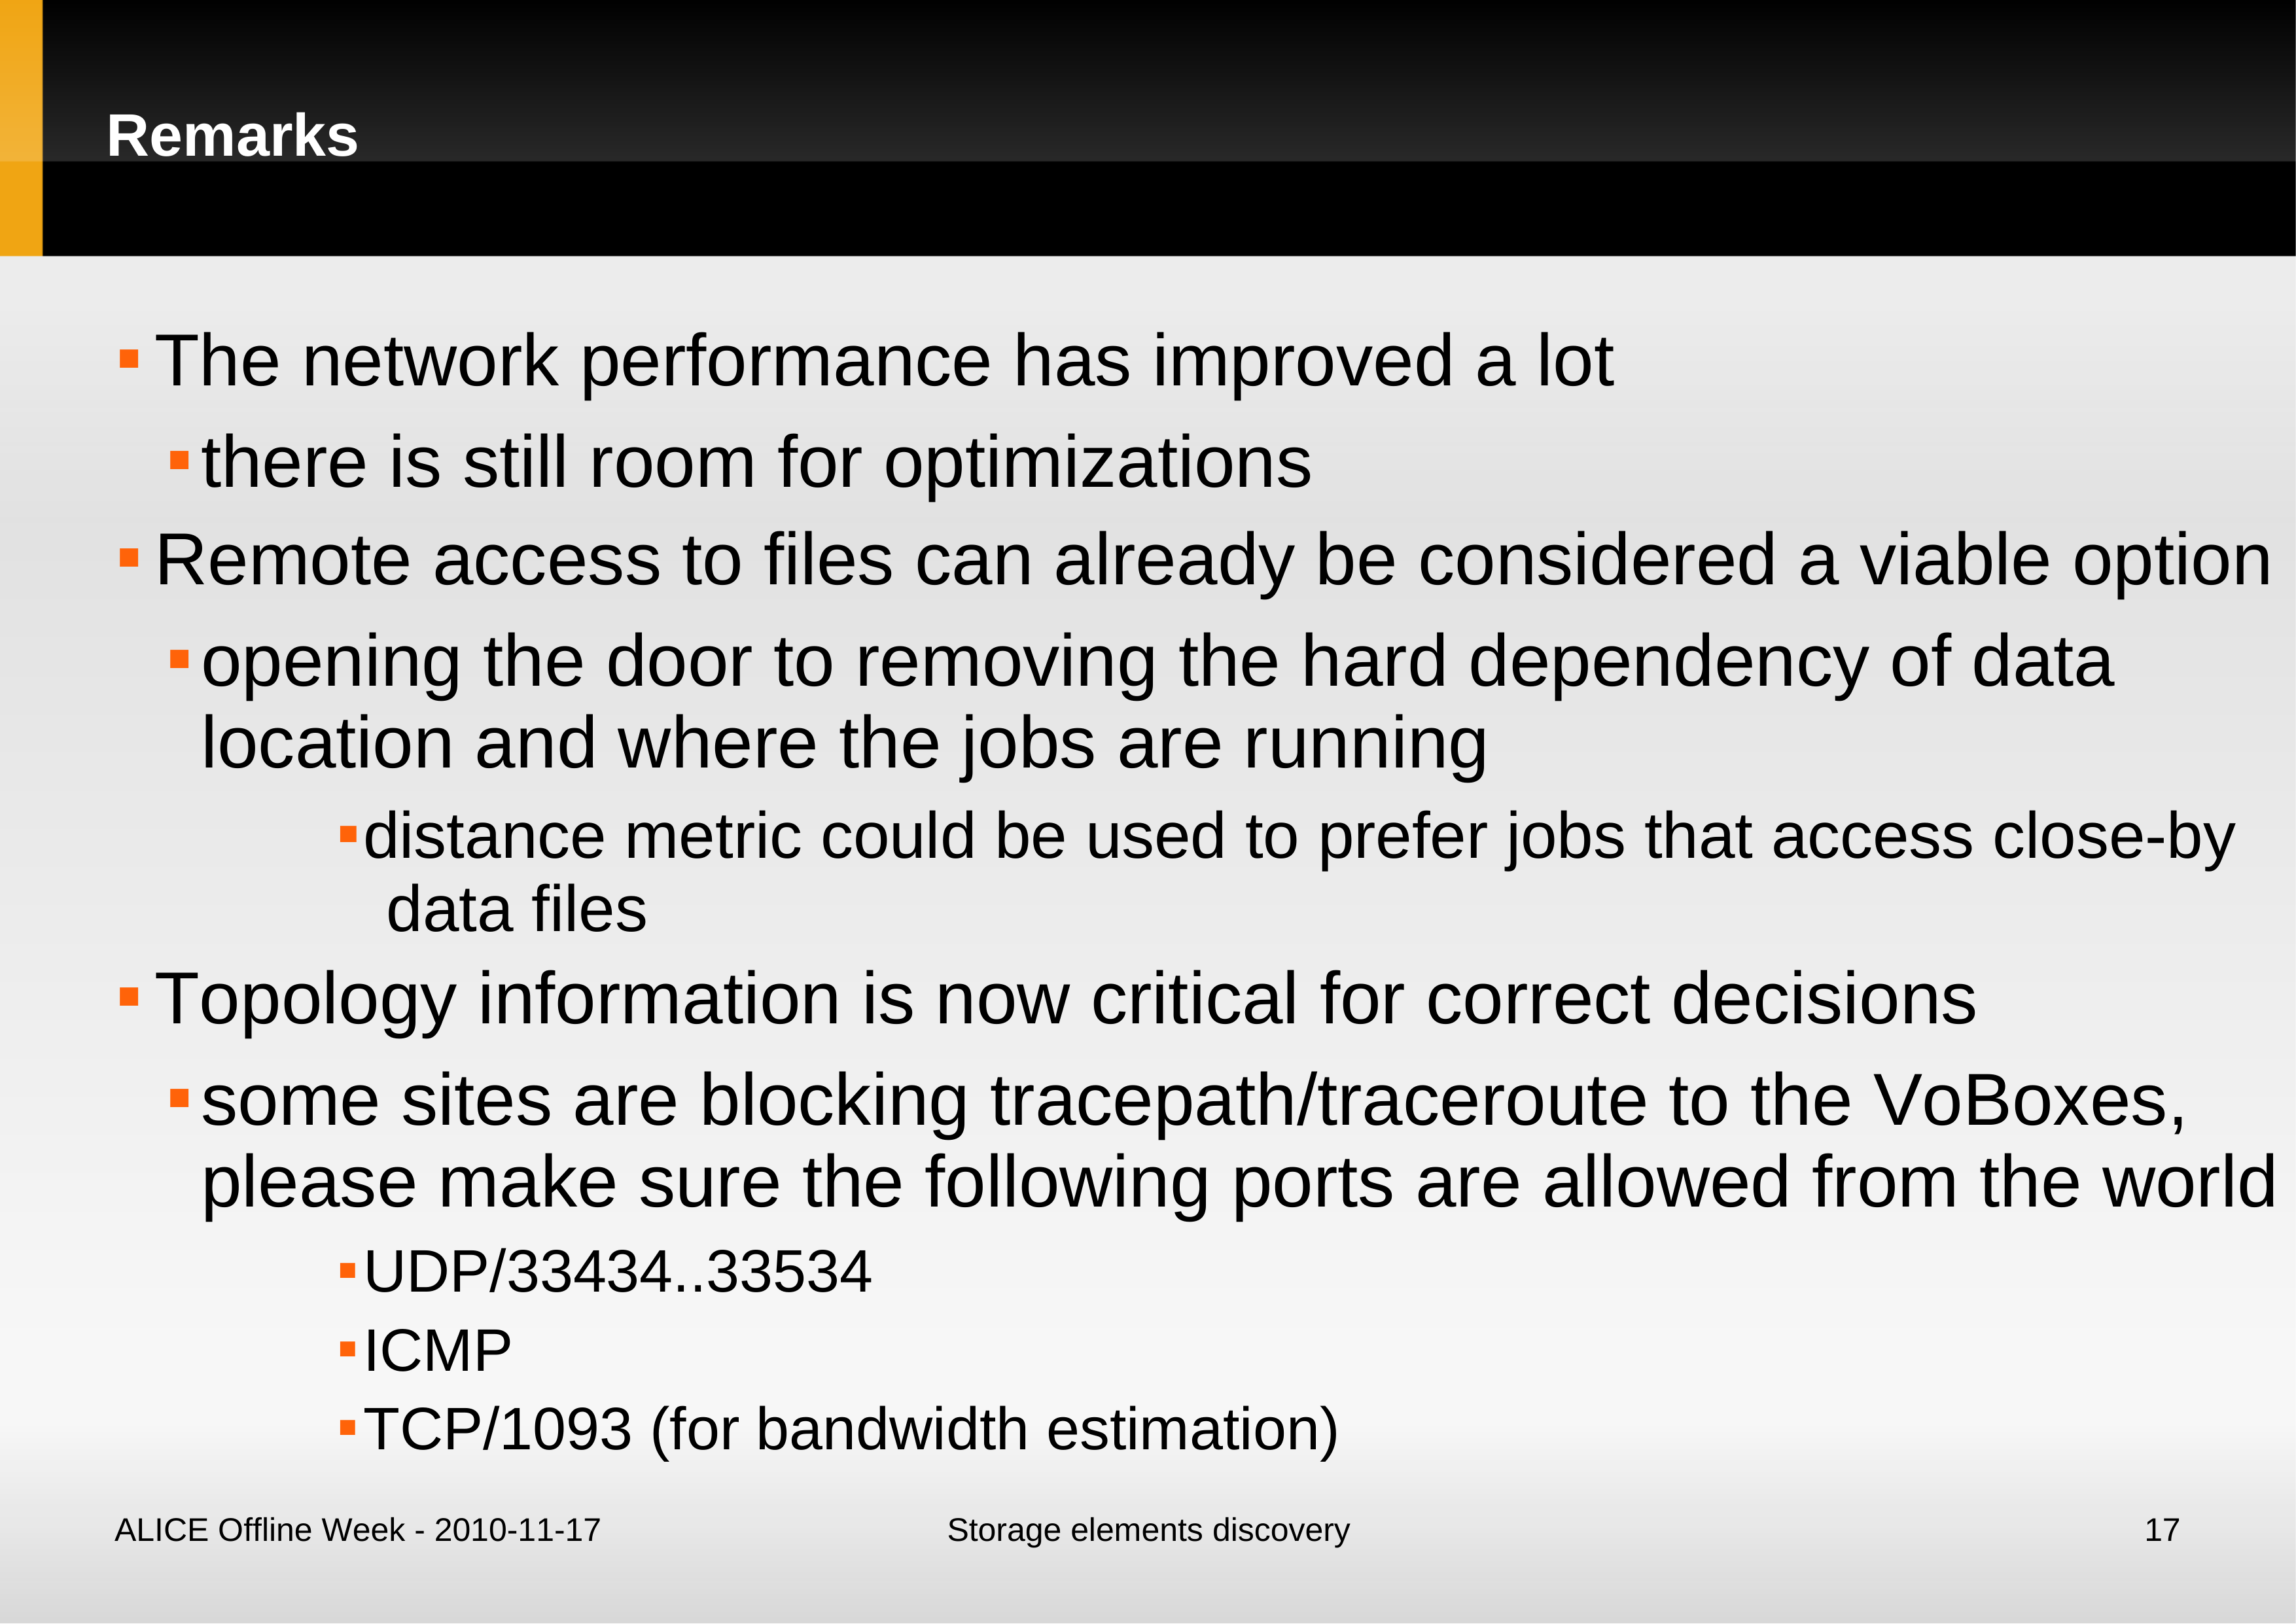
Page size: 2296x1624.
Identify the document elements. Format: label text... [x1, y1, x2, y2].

picture [0, 0, 2296, 1623]
title Remarks [106, 5, 2173, 266]
list The network performance has improved a lot there is still room for optimizations Remote access to files can already be considered a viable option opening the door to removing the hard dependency of data location and where the jobs are running distance metric could be used to prefer jobs that access close-by data files Topology information is now critical for correct decisions some sites are blocking tracepath/traceroute to the VoBoxes, please make sure the following ports are allowed from the world UDP/33434..33534 ICMP TCP/1093 (for bandwidth estimation) [108, 319, 2296, 1463]
